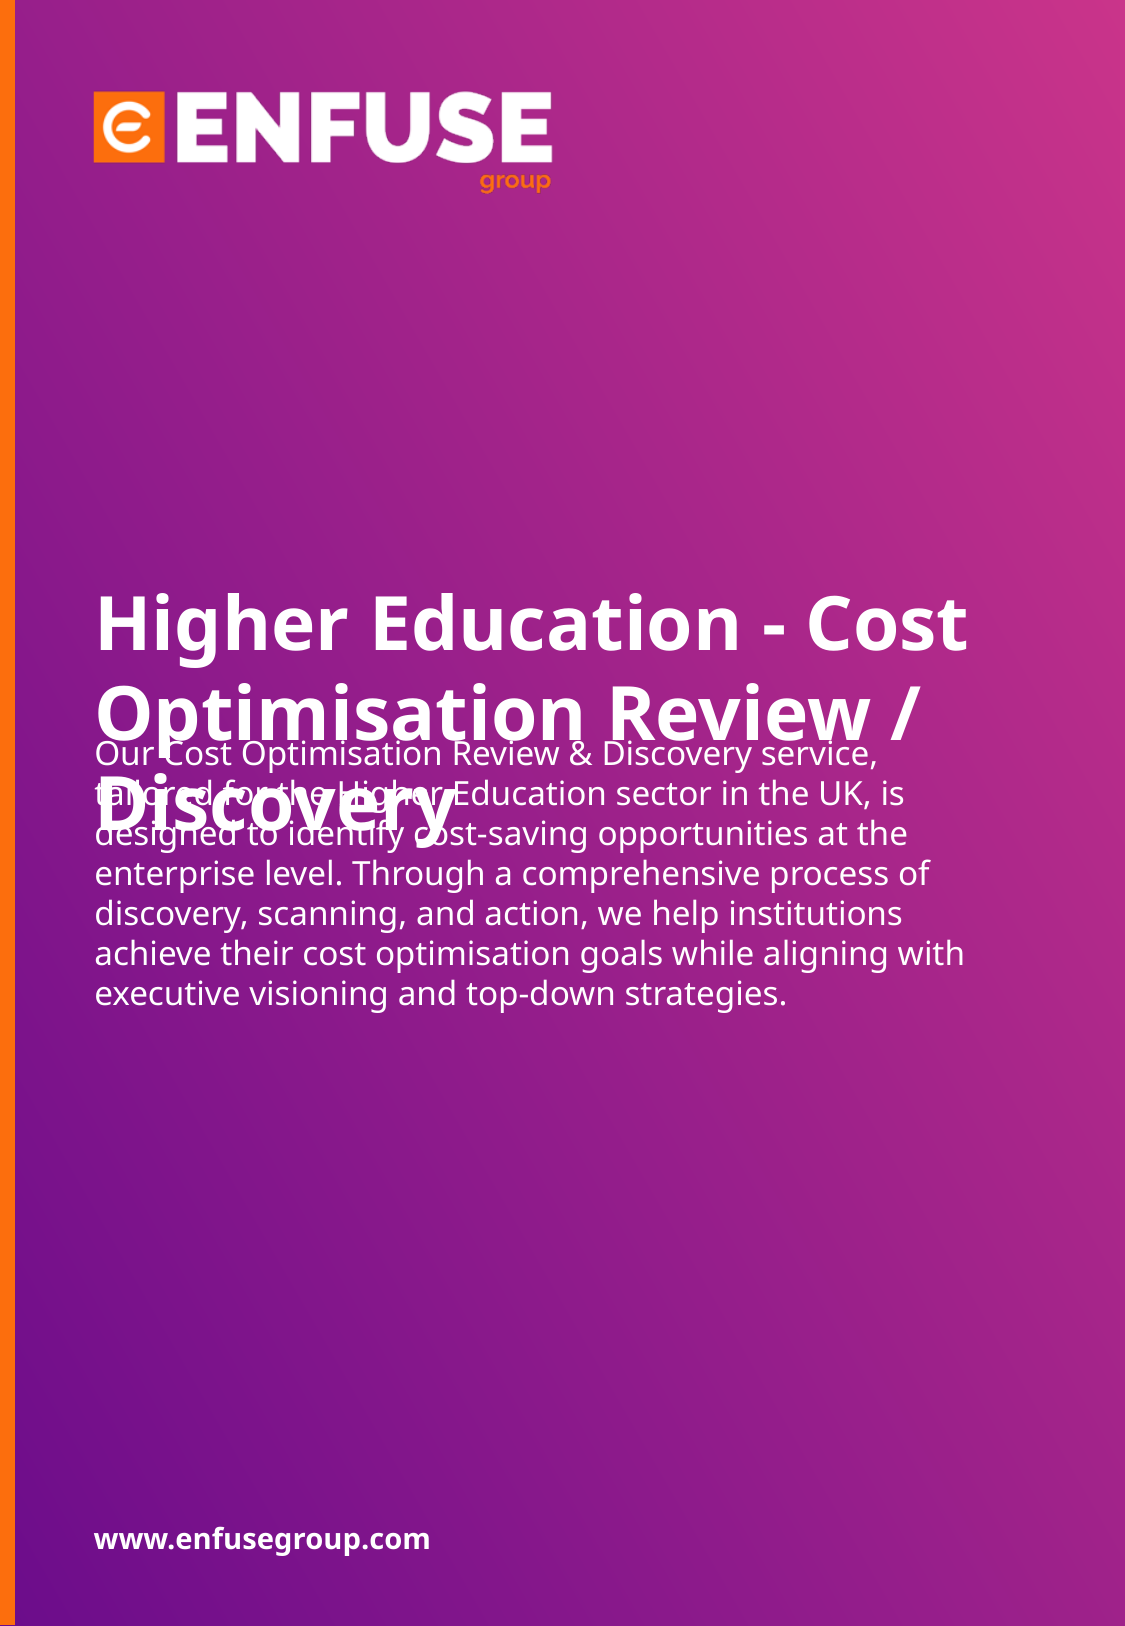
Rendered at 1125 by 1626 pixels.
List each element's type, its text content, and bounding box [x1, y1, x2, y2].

text_box Higher Education - Cost Optimisation Review / Discovery [94, 567, 1064, 694]
text_box Our Cost Optimisation Review & Discovery service, tailored for the Higher Education sector in the UK, is designed to identify cost-saving opportunities at the enterprise level. Through a comprehensive process of discovery, scanning, and action, we help institutions achieve their cost optimisation goals while aligning with executive visioning and top-down strategies. [94, 724, 980, 1227]
